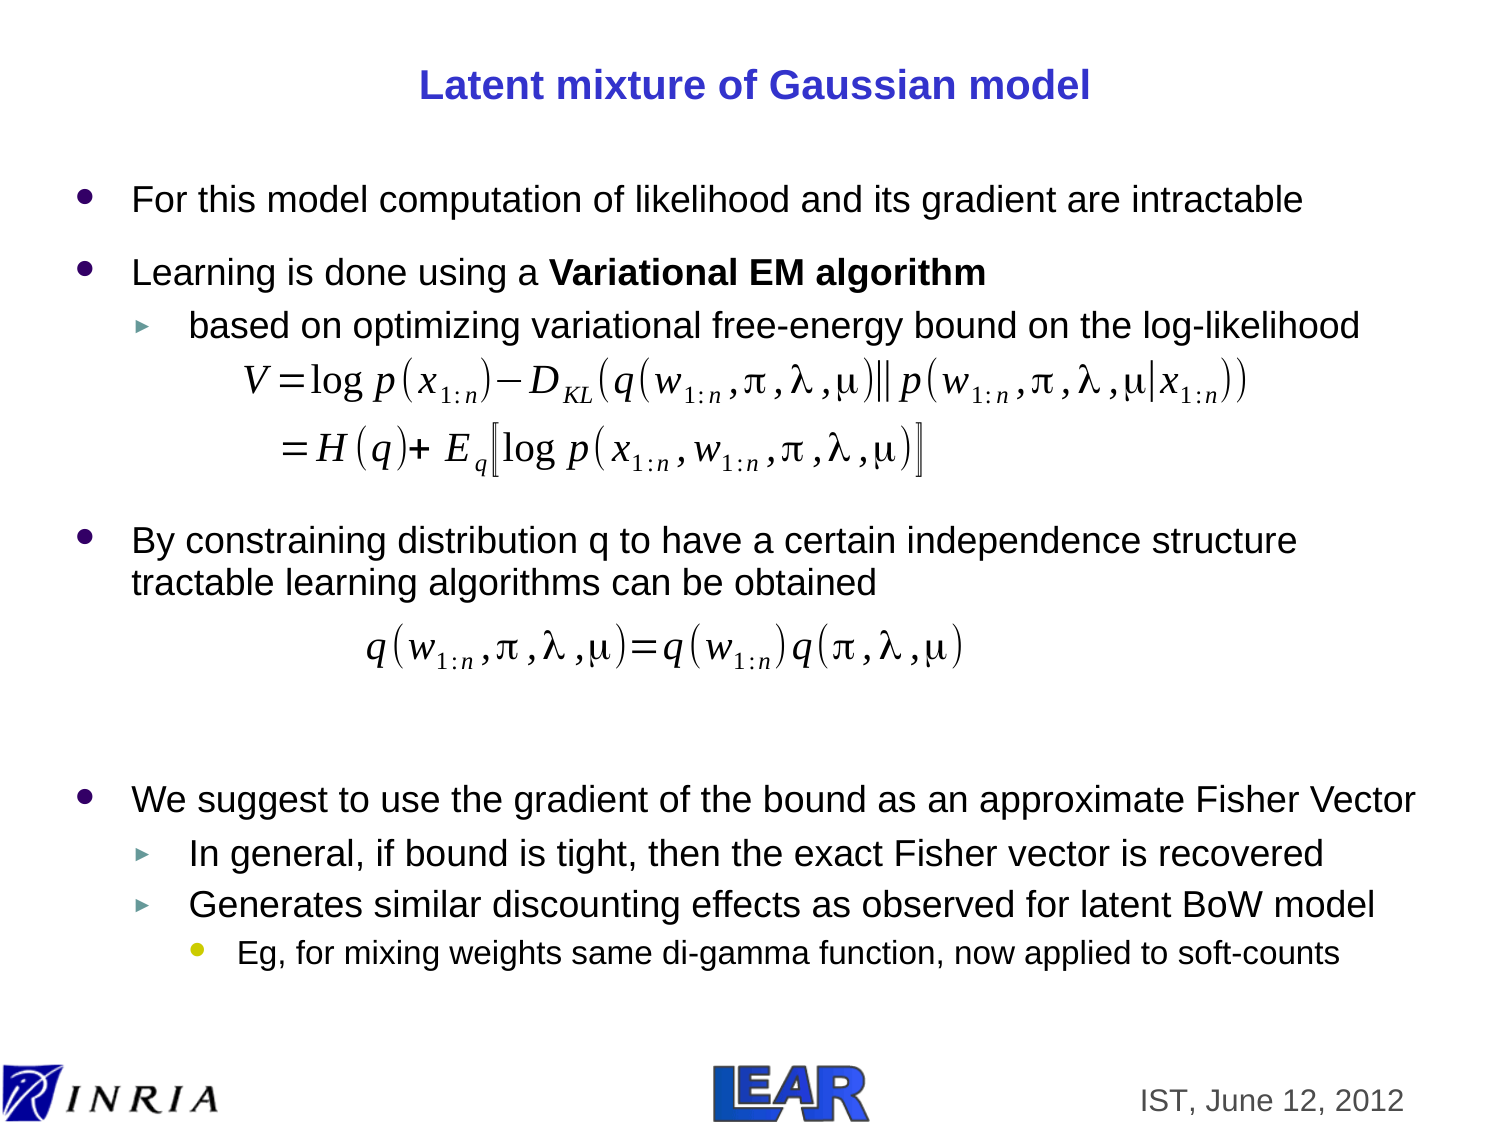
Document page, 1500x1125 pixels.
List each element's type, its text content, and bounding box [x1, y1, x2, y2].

chart [358, 621, 971, 676]
title Latent mixture of Gaussian model [51, 46, 1459, 123]
picture [0, 1050, 75, 1125]
chart [236, 355, 1255, 409]
chart [271, 420, 929, 479]
list For this model computation of likelihood and its gradient are intractable Learning is done using a Variational EM algorithm based on optimizing variational free-energy bound on the log-likelihood By constraining distribution q to have a certain independence structure tractable learning algorithms can be obtained We suggest to use the gradient of the bound as an approximate Fisher Vector In general, if bound is tight, then the exact Fisher vector is recovered Generates similar discounting effects as observed for latent BoW model Eg, for mixing weights same di-gamma function, now applied to soft-counts [75, 178, 1425, 1125]
